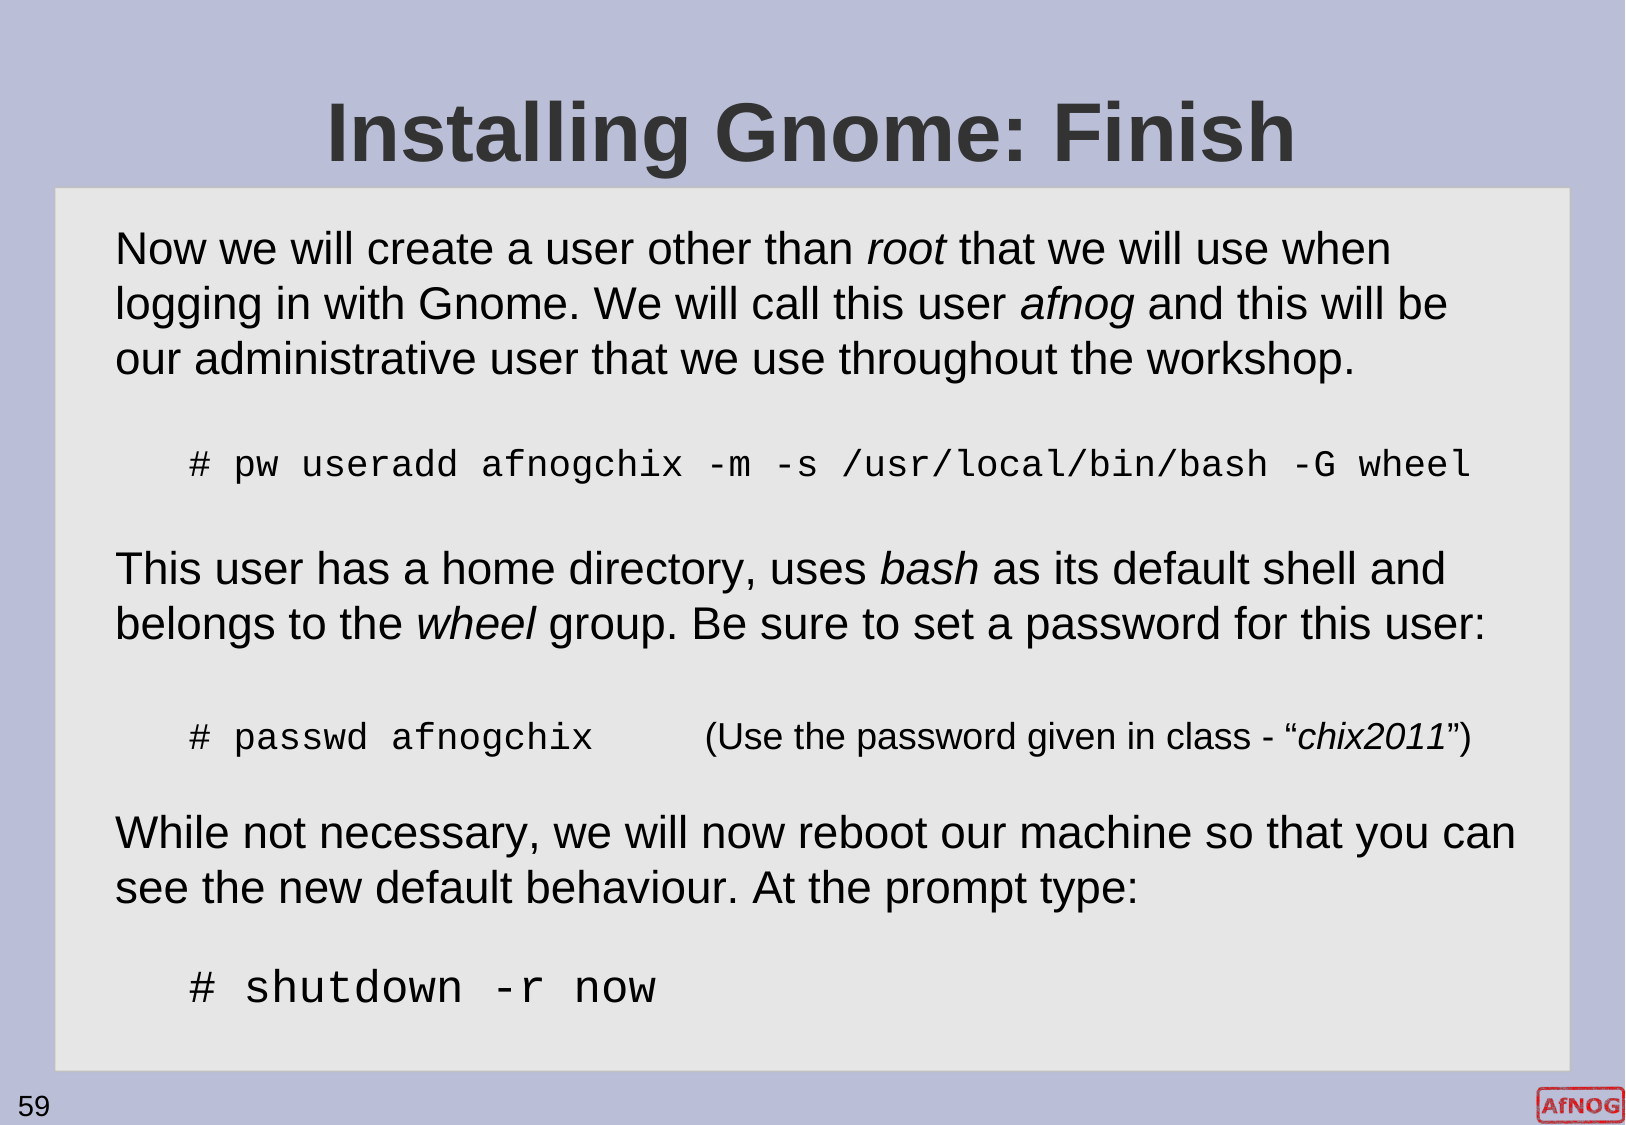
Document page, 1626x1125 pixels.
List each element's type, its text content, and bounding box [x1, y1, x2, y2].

picture [1535, 1085, 1626, 1125]
text_box Installing Gnome: Finish [54, 51, 1571, 207]
text_box Now we will create a user other than root that we will use when logging in with Gnome. We will call this user afnog and this will be our administrative user that we use throughout the workshop. # pw useradd afnogchix -m -s /usr/local/bin/bash -G wheel This user has a home directory, uses bash as its default shell and belongs to the wheel group. Be sure to set a password for this user: # passwd afnogchix (Use the password given in class - “chix2011”) While not necessary, we will now reboot our machine so that you can see the new default behaviour. At the prompt type: # shutdown -r now [100, 206, 1536, 1063]
